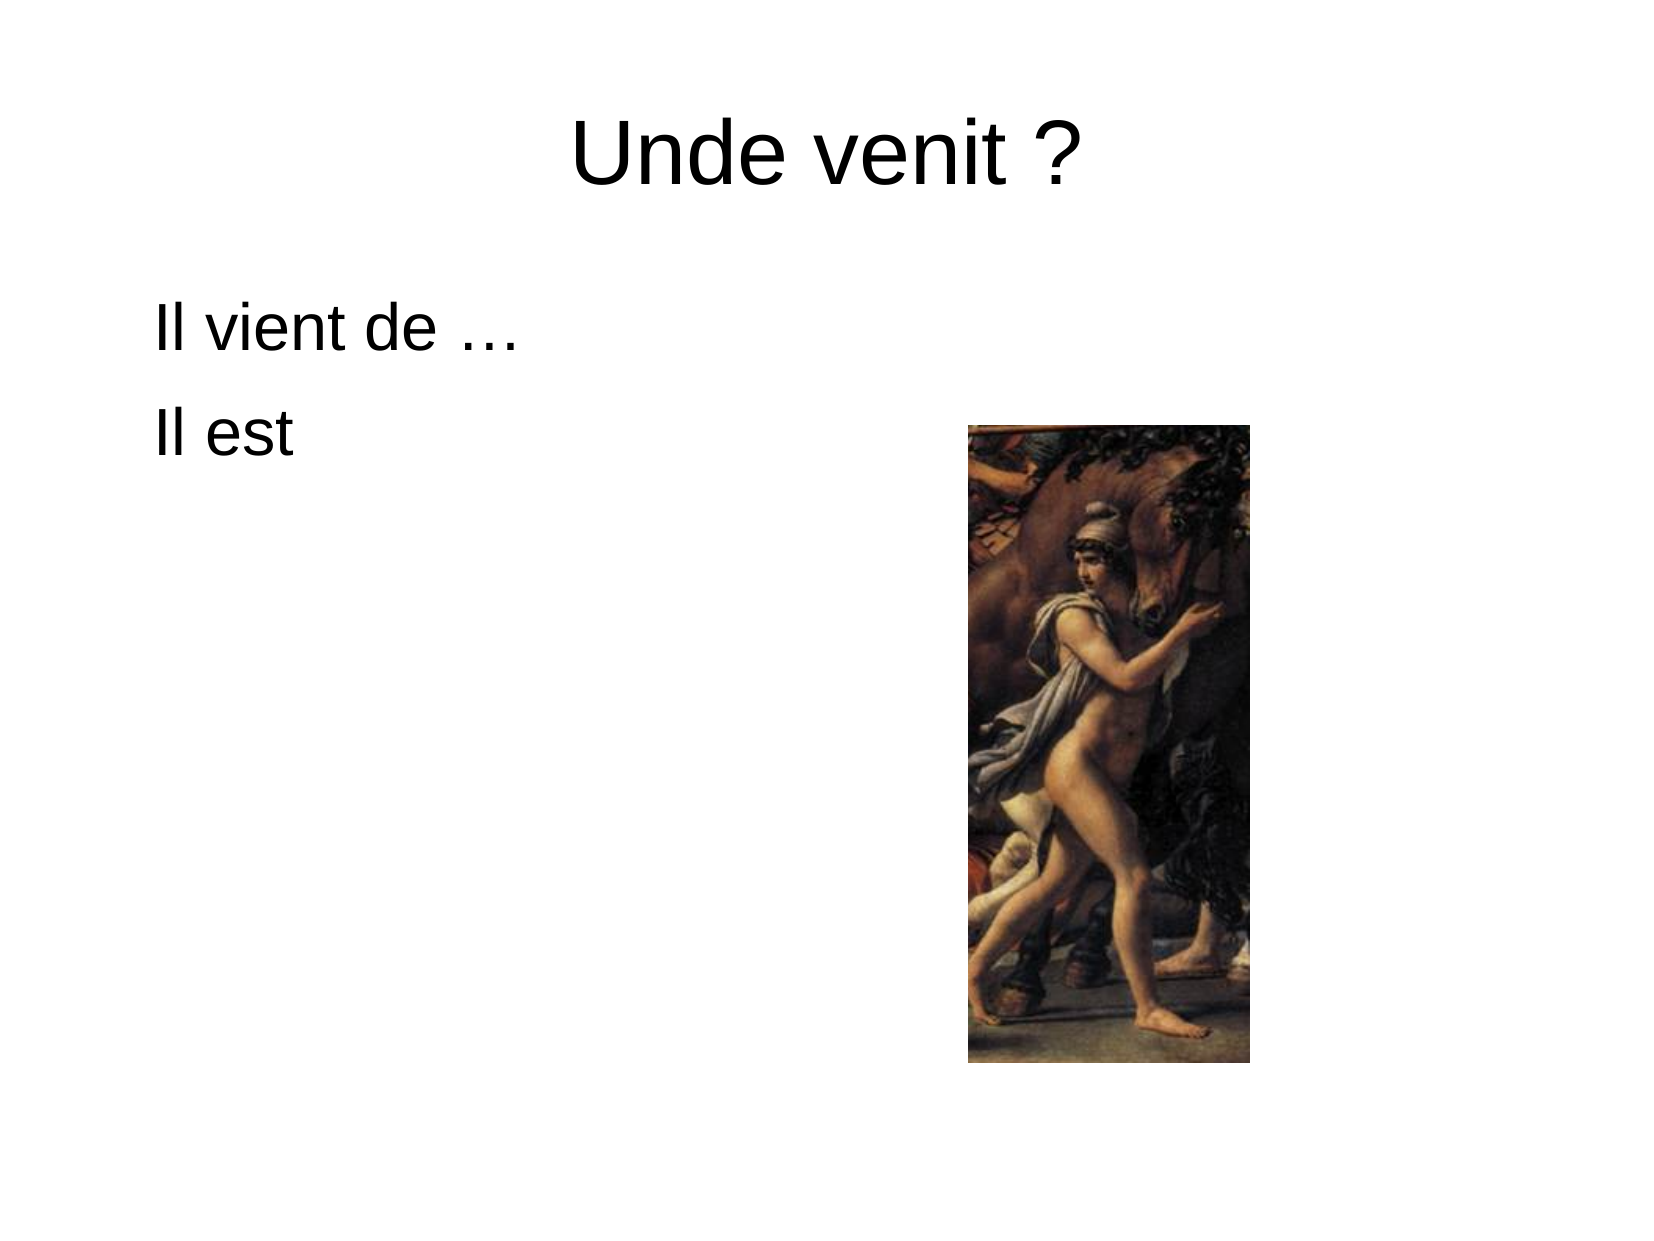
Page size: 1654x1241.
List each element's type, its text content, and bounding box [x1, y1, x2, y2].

list Il vient de … Il est [82, 290, 1571, 1109]
title Unde venit ? [82, 49, 1571, 257]
picture [968, 425, 1250, 1063]
